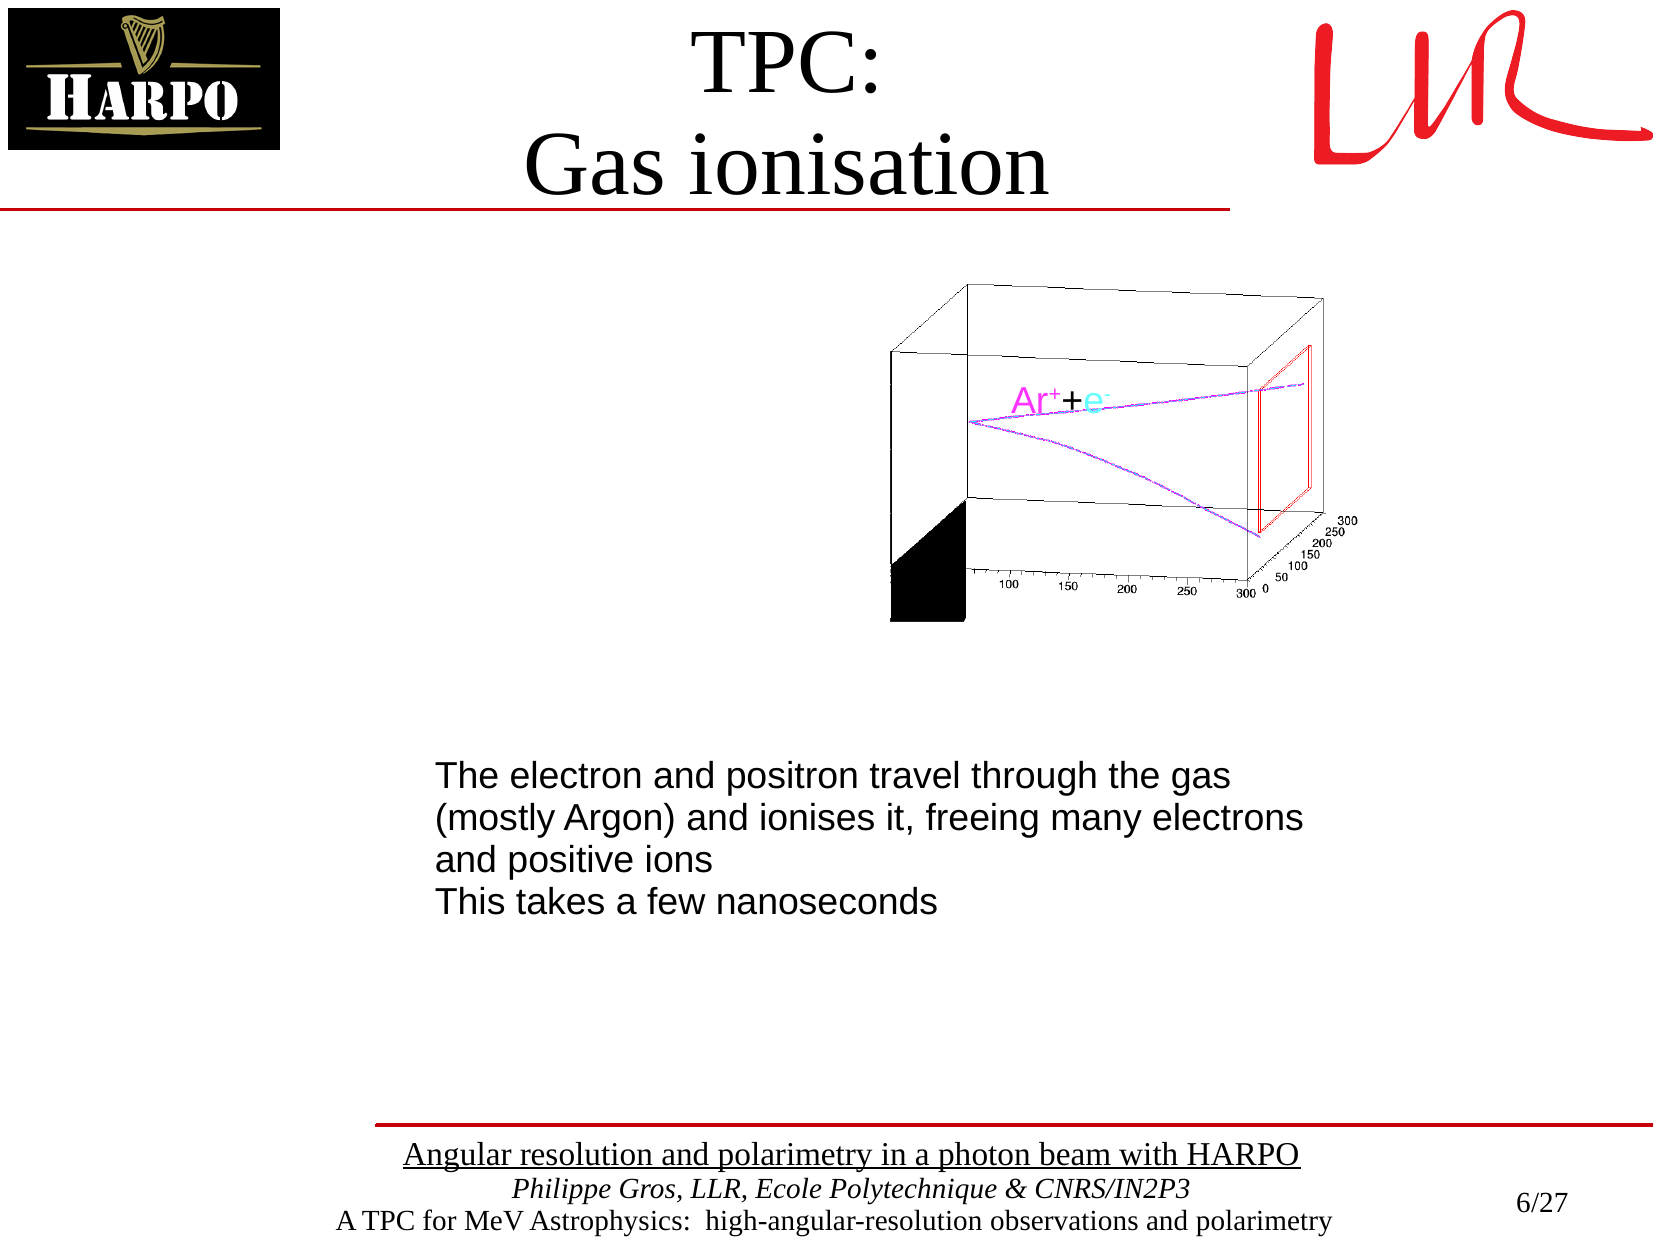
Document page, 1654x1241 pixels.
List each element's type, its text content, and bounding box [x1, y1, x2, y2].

text_box Ar++e- [996, 372, 1465, 430]
title TPC: Gas ionisation [284, 2, 1290, 223]
picture [264, 239, 1388, 1010]
text_box [272, 247, 1362, 1002]
text_box The electron and positron travel through the gas (mostly Argon) and ionises it, freeing many electrons and positive ions This takes a few nanoseconds [419, 746, 1331, 930]
picture [1314, 10, 1653, 165]
picture [8, 8, 280, 150]
